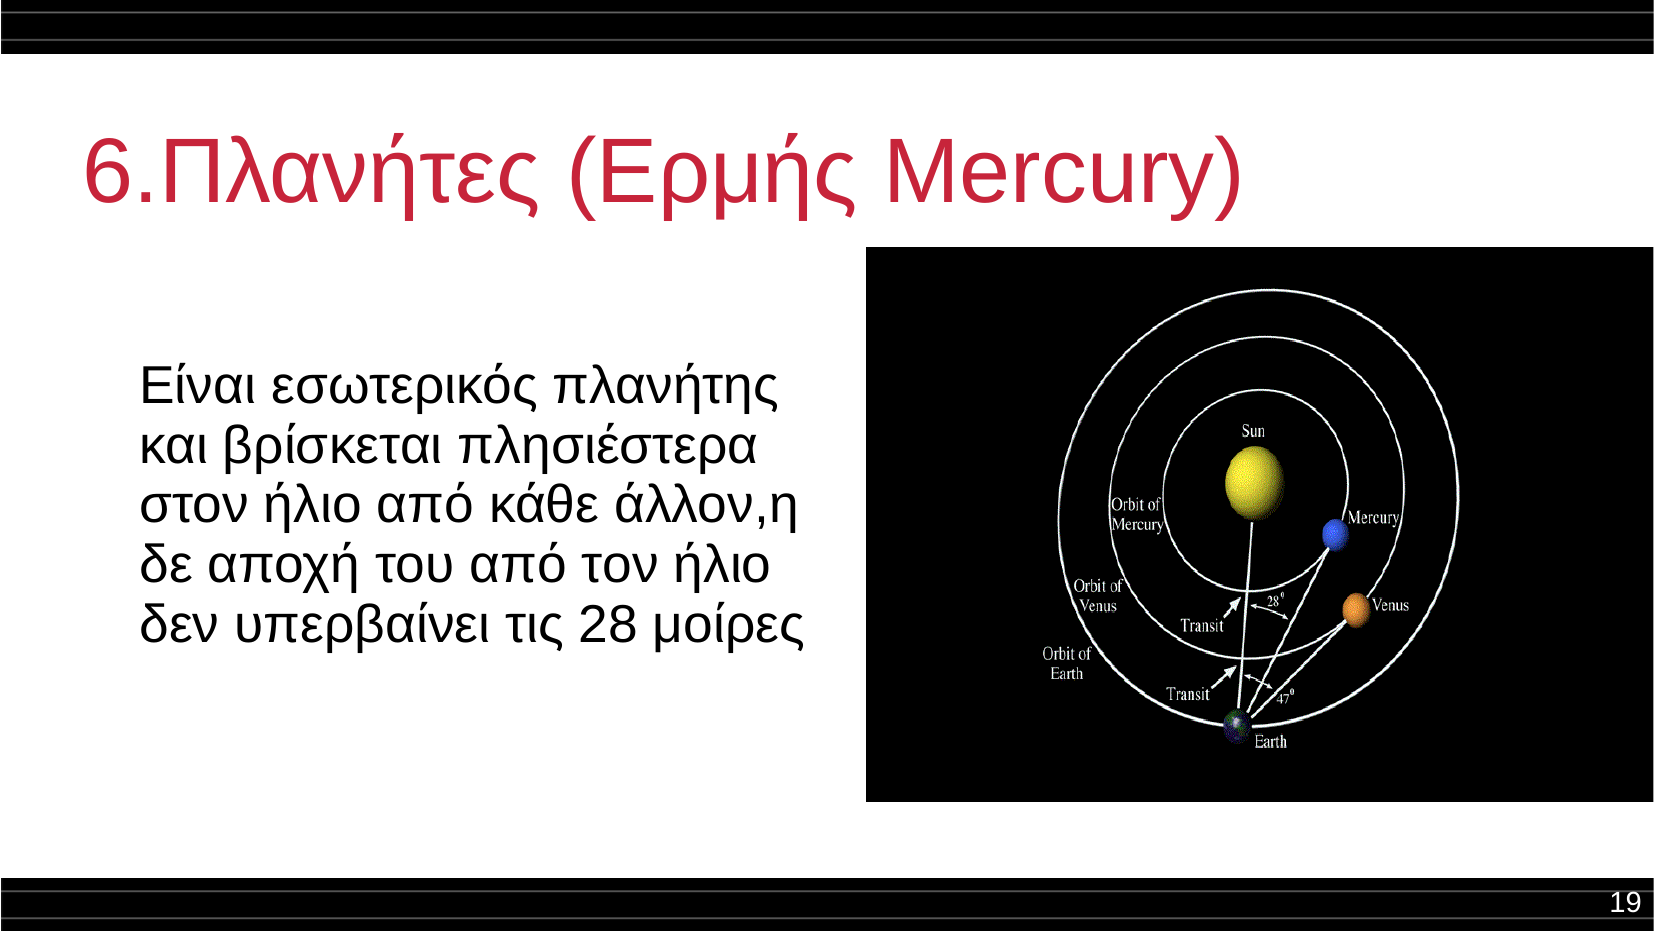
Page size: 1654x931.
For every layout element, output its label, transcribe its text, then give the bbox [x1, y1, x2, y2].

list Είναι εσωτερικός πλανήτης και βρίσκεται πλησιέστερα στον ήλιο από κάθε άλλον,η δε αποχή του από τον ήλιο δεν υπερβαίνει τις 28 μοίρες [82, 271, 809, 713]
picture [1, 0, 1654, 54]
picture [866, 247, 1654, 802]
title 6.Πλανήτες (Ερμής Mercury) [82, 92, 1571, 249]
picture [1, 878, 1654, 931]
